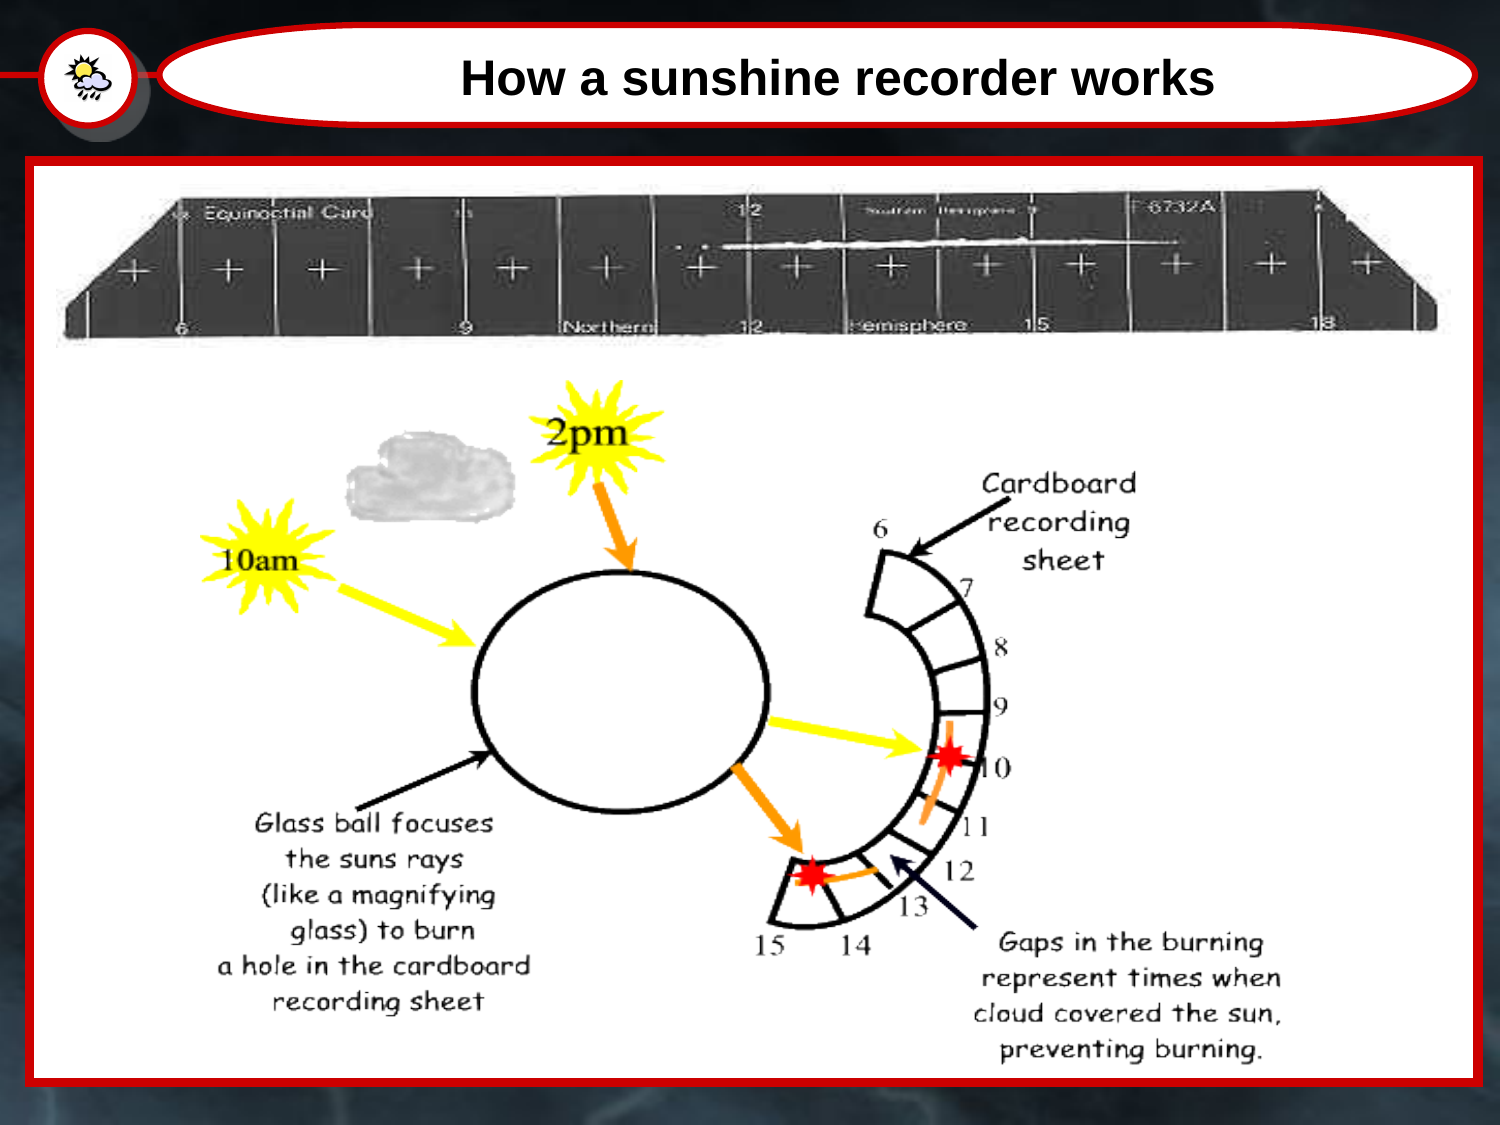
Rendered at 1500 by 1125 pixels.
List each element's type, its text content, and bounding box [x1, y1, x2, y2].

text_box [159, 24, 1475, 125]
text_box How a sunshine recorder works [289, 37, 1388, 113]
text_box [29, 161, 1478, 1082]
picture [56, 184, 1451, 348]
picture [64, 54, 112, 102]
picture [200, 380, 1318, 1083]
text_box [41, 30, 135, 126]
